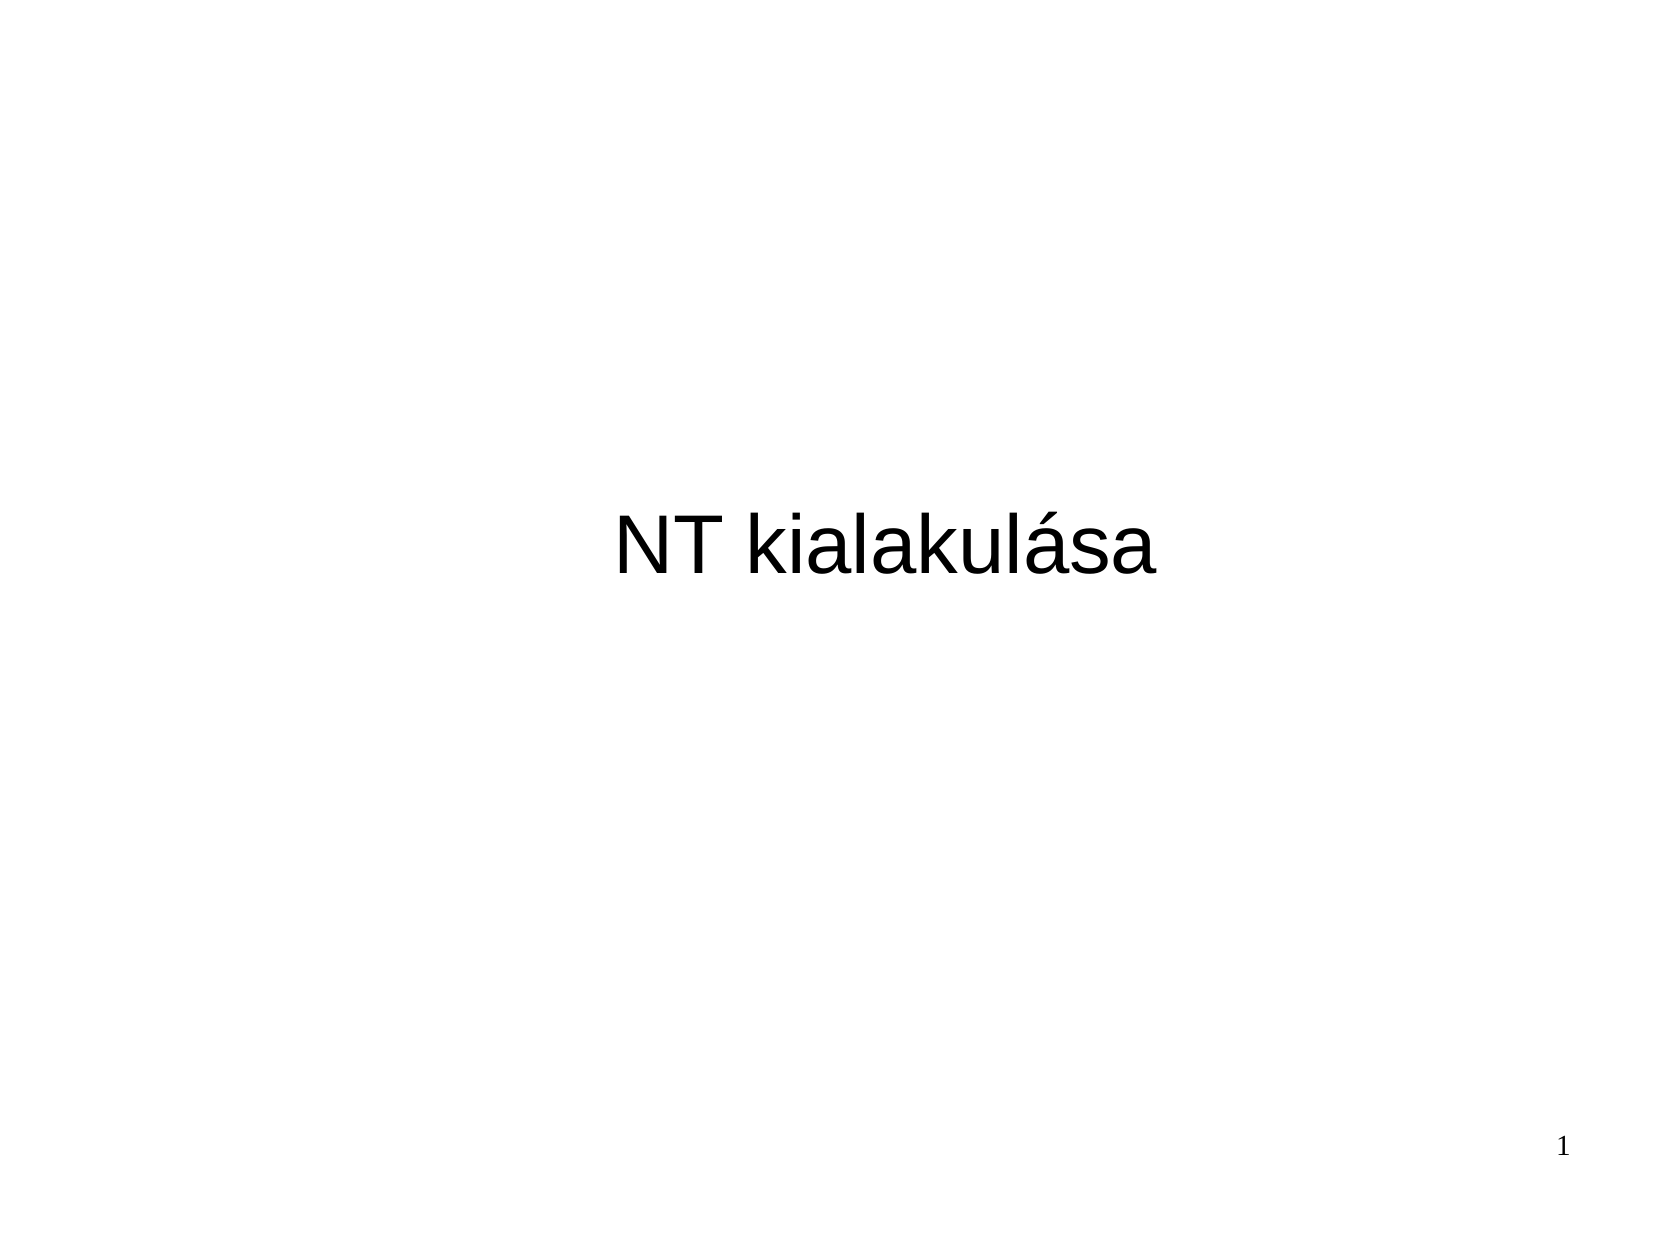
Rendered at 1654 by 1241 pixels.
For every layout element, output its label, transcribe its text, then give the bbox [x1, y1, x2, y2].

subtitle NT kialakulása [306, 482, 1465, 660]
